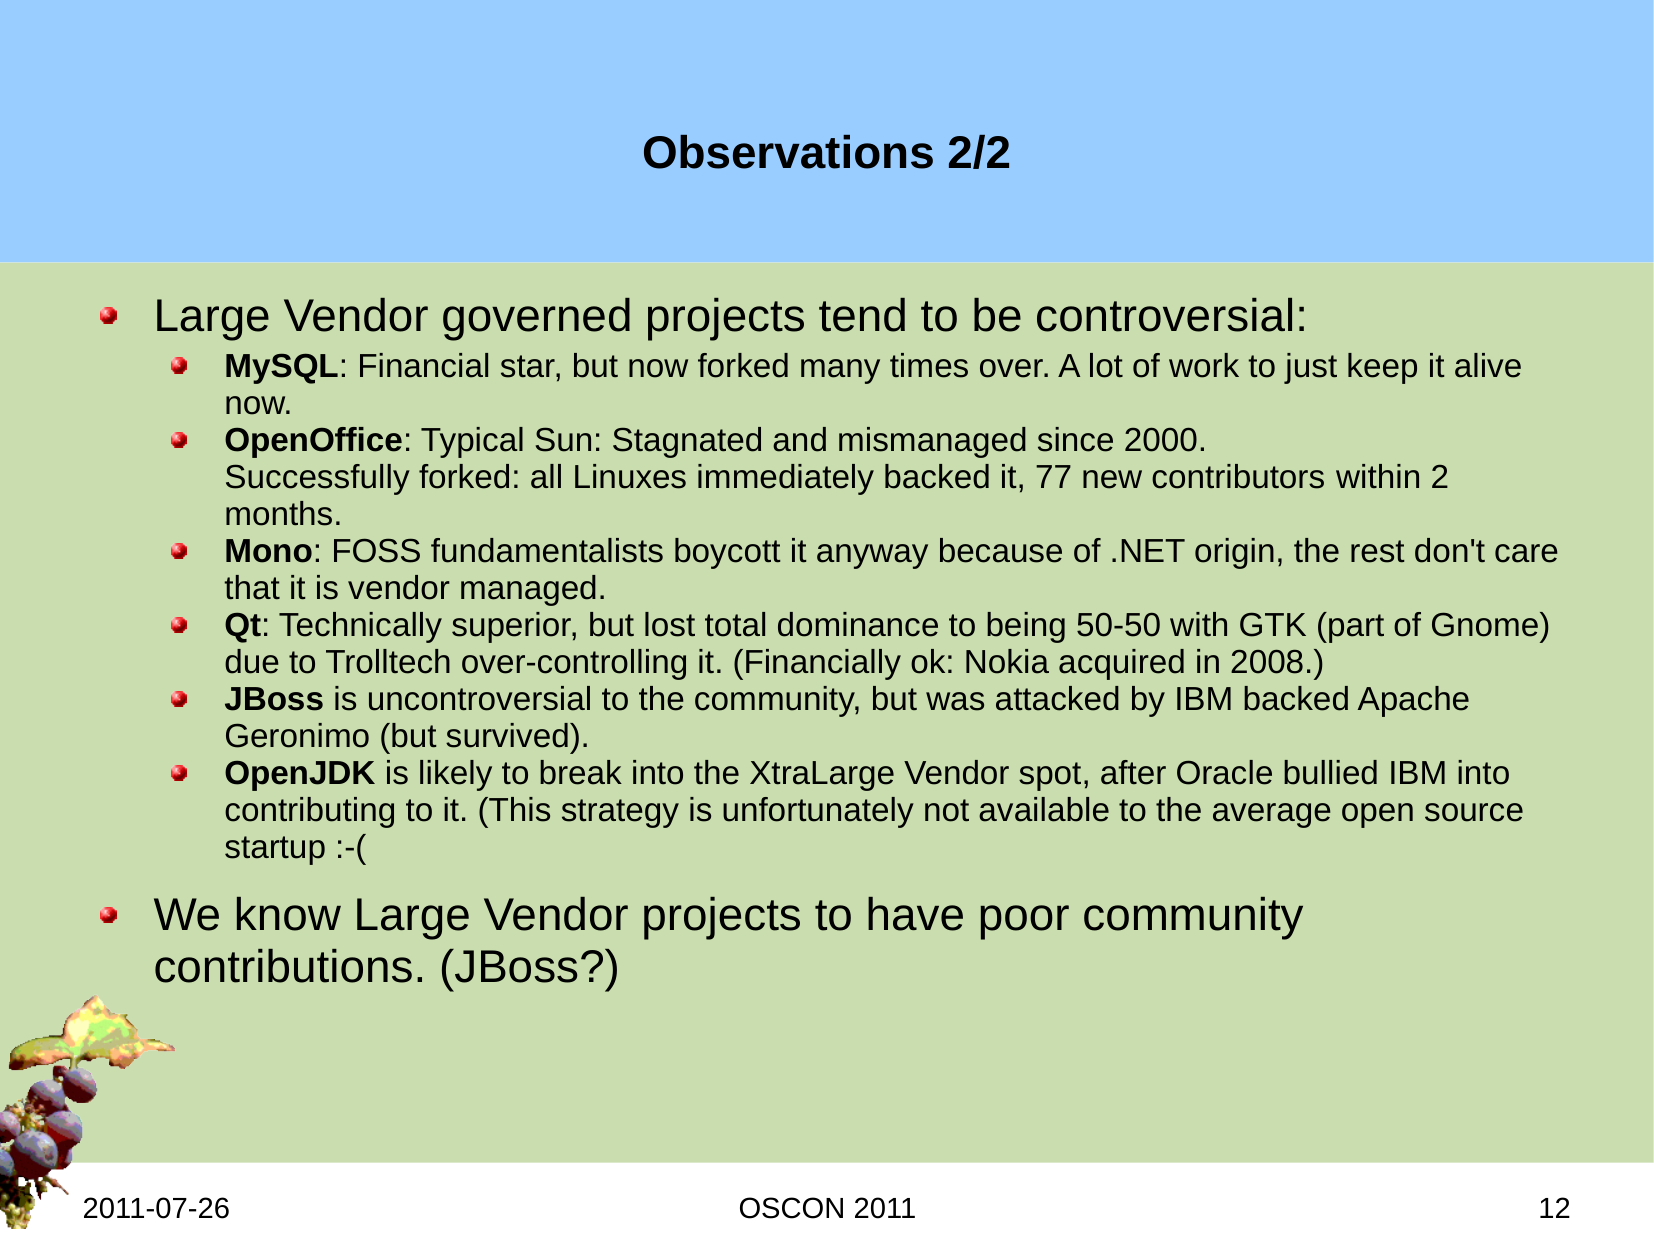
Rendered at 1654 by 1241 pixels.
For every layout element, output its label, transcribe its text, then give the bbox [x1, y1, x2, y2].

list Large Vendor governed projects tend to be controversial: MySQL: Financial star, but now forked many times over. A lot of work to just keep it alive now. OpenOffice: Typical Sun: Stagnated and mismanaged since 2000. Successfully forked: all Linuxes immediately backed it, 77 new contributors within 2 months. Mono: FOSS fundamentalists boycott it anyway because of .NET origin, the rest don't care that it is vendor managed. Qt: Technically superior, but lost total dominance to being 50-50 with GTK (part of Gnome) due to Trolltech over-controlling it. (Financially ok: Nokia acquired in 2008.) JBoss is uncontroversial to the community, but was attacked by IBM backed Apache Geronimo (but survived). OpenJDK is likely to break into the XtraLarge Vendor spot, after Oracle bullied IBM into contributing to it. (This strategy is unfortunately not available to the average open source startup :-( We know Large Vendor projects to have poor community contributions. (JBoss?) [82, 290, 1571, 1109]
picture [0, 990, 188, 1229]
title Observations 2/2 [82, 49, 1571, 257]
